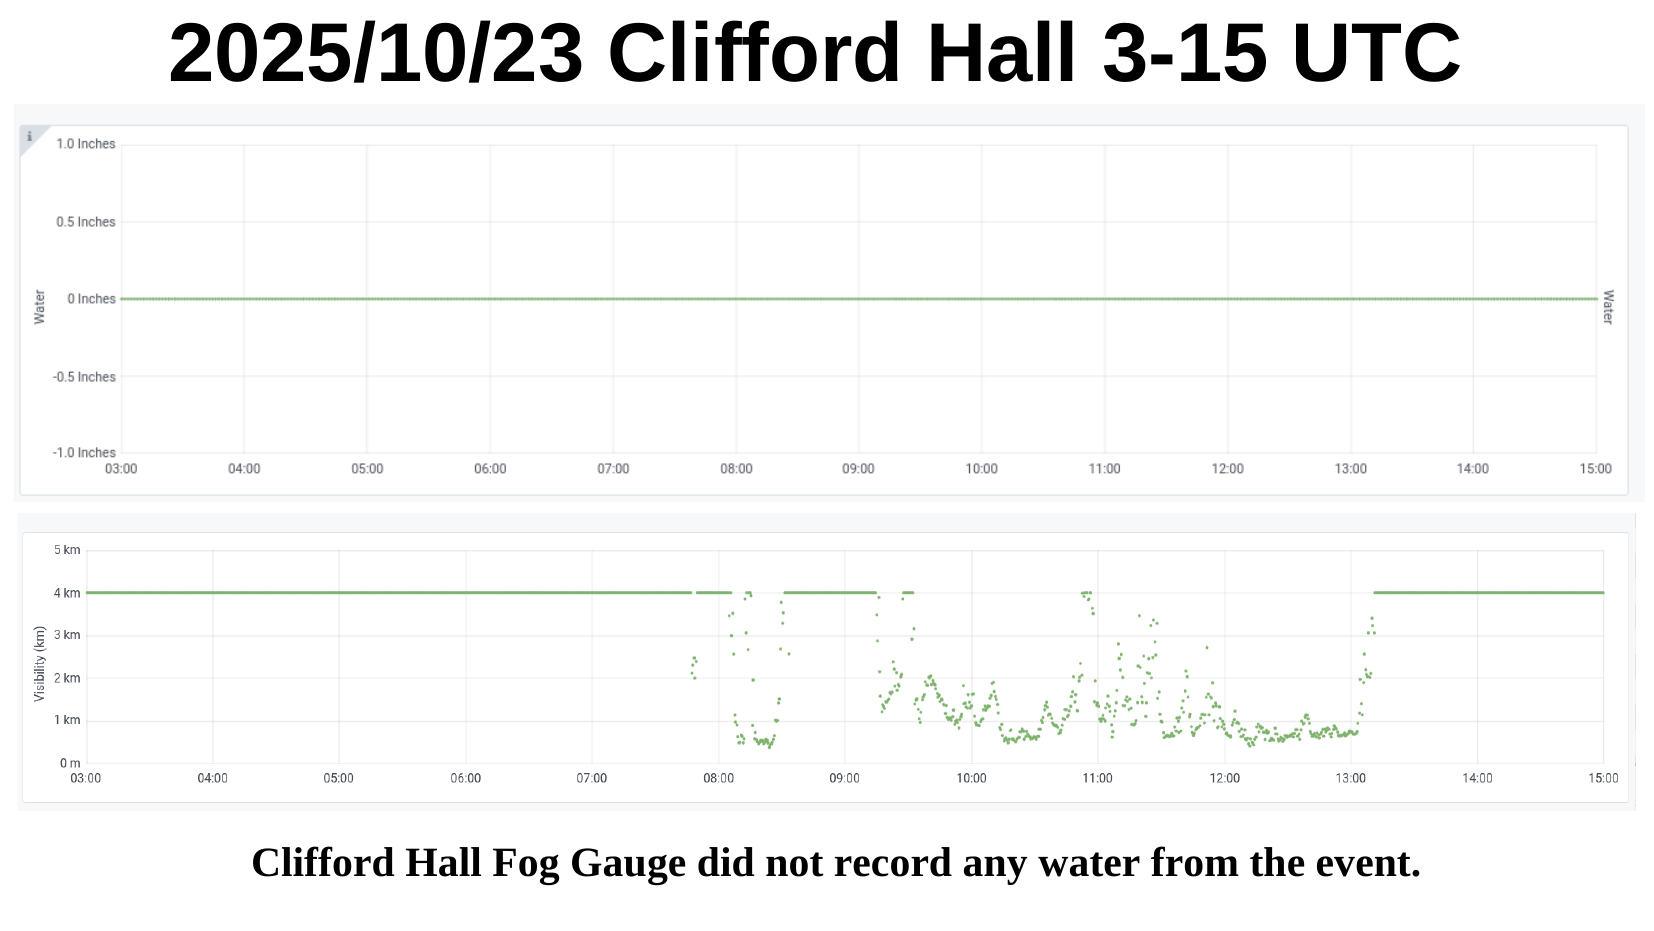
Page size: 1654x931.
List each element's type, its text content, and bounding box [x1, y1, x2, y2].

picture [13, 104, 1645, 502]
text_box Clifford Hall Fog Gauge did not record any water from the event. [236, 827, 1438, 893]
text_box 2025/10/23 Clifford Hall 3-15 UTC [4, 0, 1651, 106]
picture [17, 513, 1636, 811]
